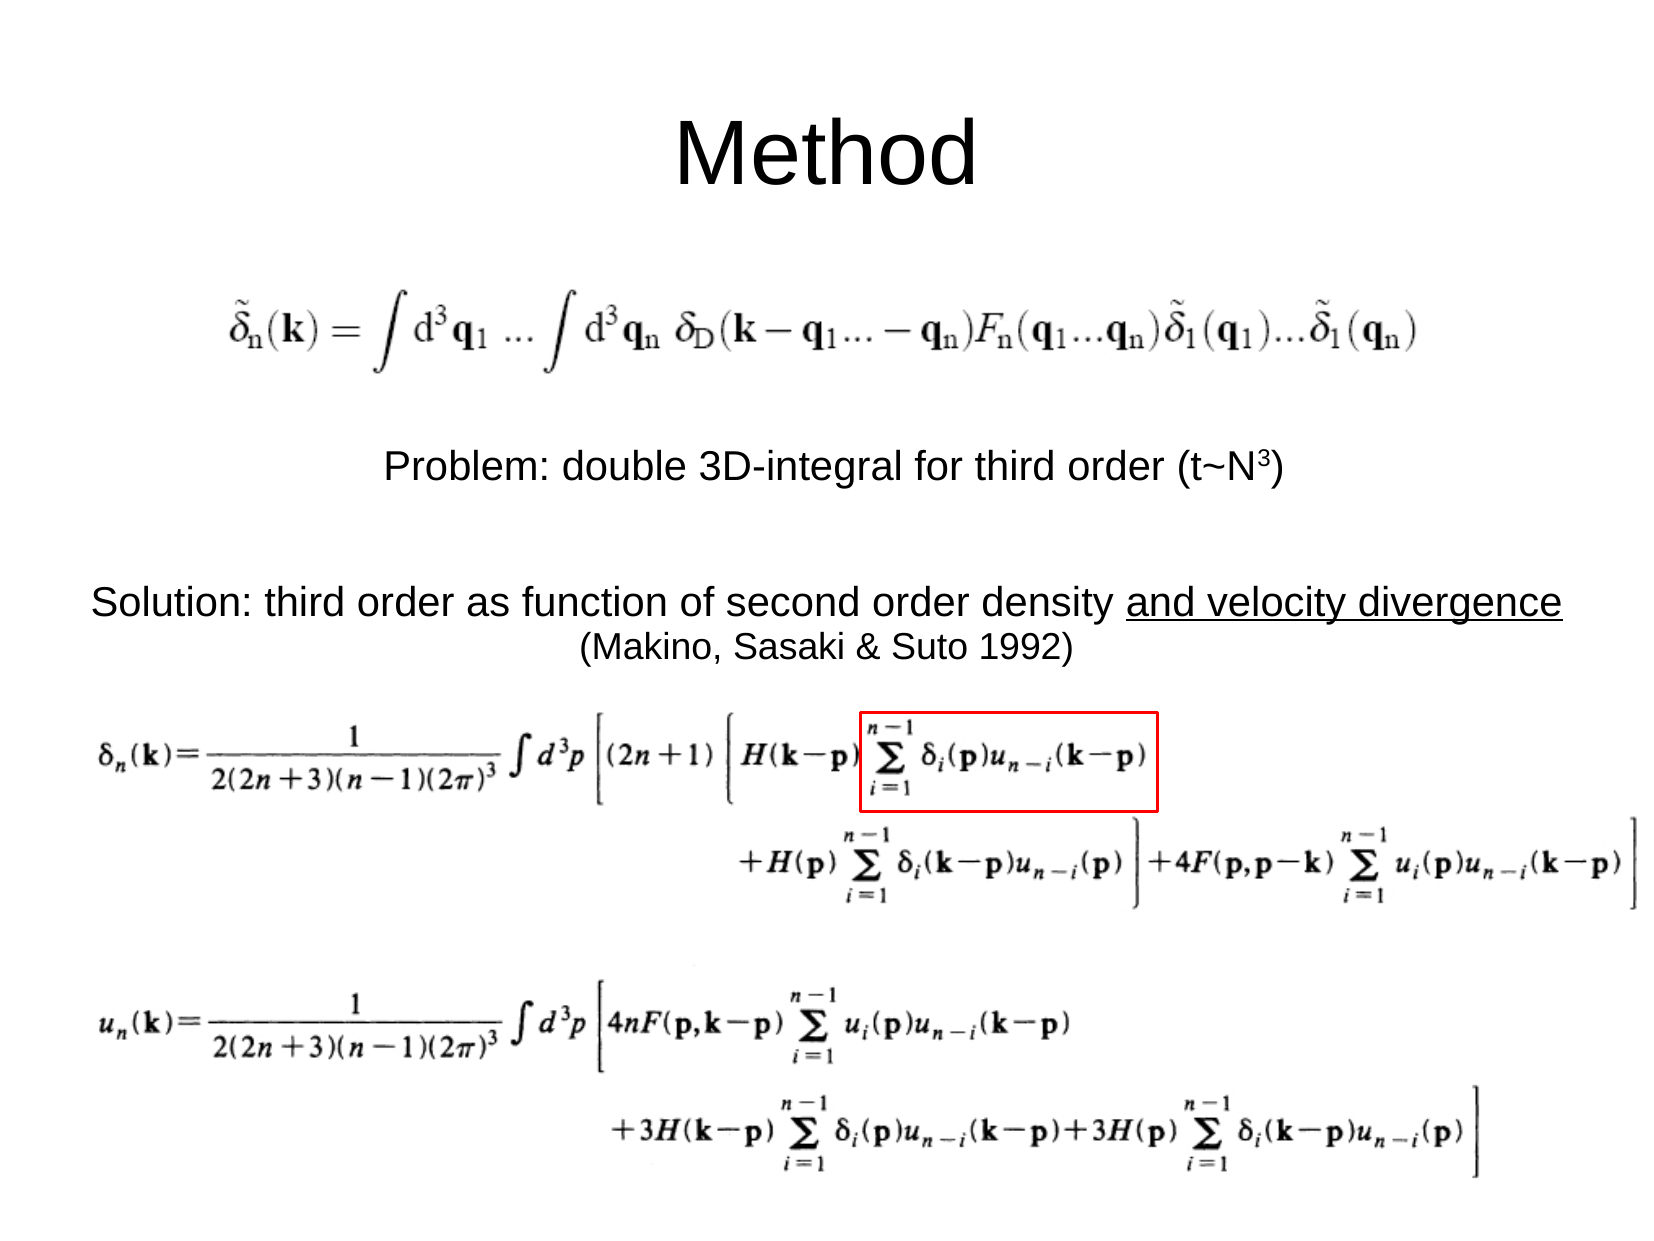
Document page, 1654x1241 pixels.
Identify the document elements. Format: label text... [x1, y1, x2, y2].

title Method [82, 49, 1571, 257]
text_box [860, 712, 1158, 812]
picture [65, 698, 1652, 1194]
text_box Problem: double 3D-integral for third order (t~N3) [1, 435, 1652, 499]
text_box Solution: third order as function of second order density and velocity divergence (Makino, Sasaki & Suto 1992) [0, 571, 1654, 676]
picture [225, 281, 1426, 376]
